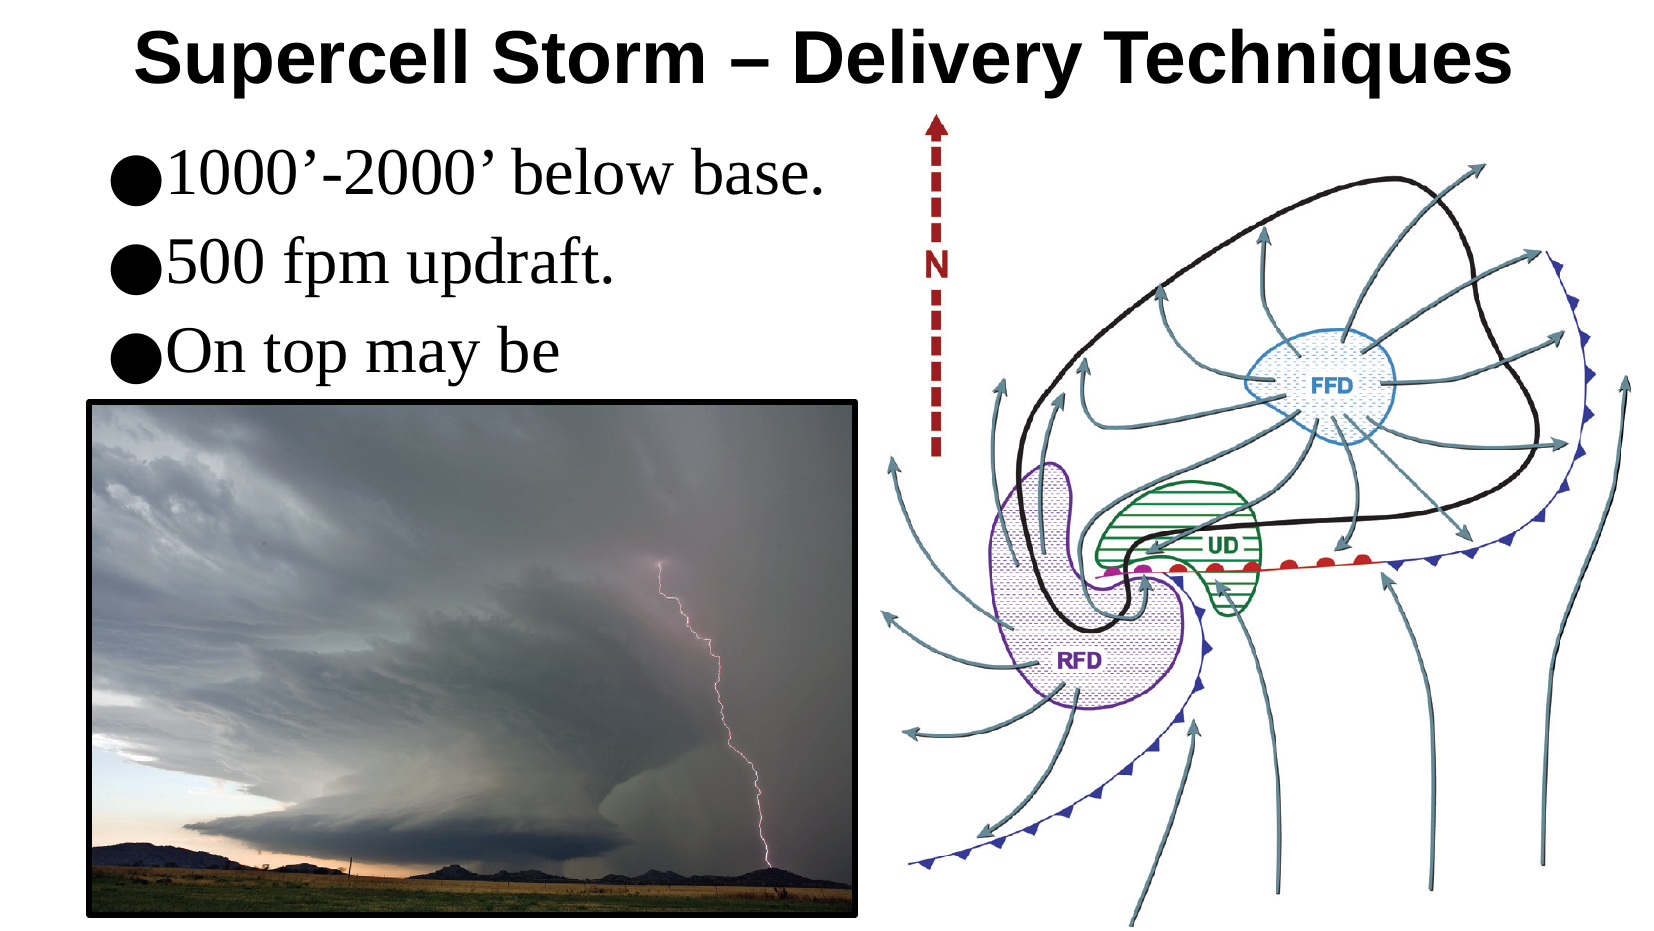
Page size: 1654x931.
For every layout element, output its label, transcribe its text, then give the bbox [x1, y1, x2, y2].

picture [880, 114, 1631, 927]
text_box 1000’-2000’ below base. 500 fpm updraft. On top may be hazardous. [76, 120, 859, 394]
picture [92, 404, 853, 912]
text_box Supercell Storm – Delivery Techniques [0, 0, 1654, 107]
